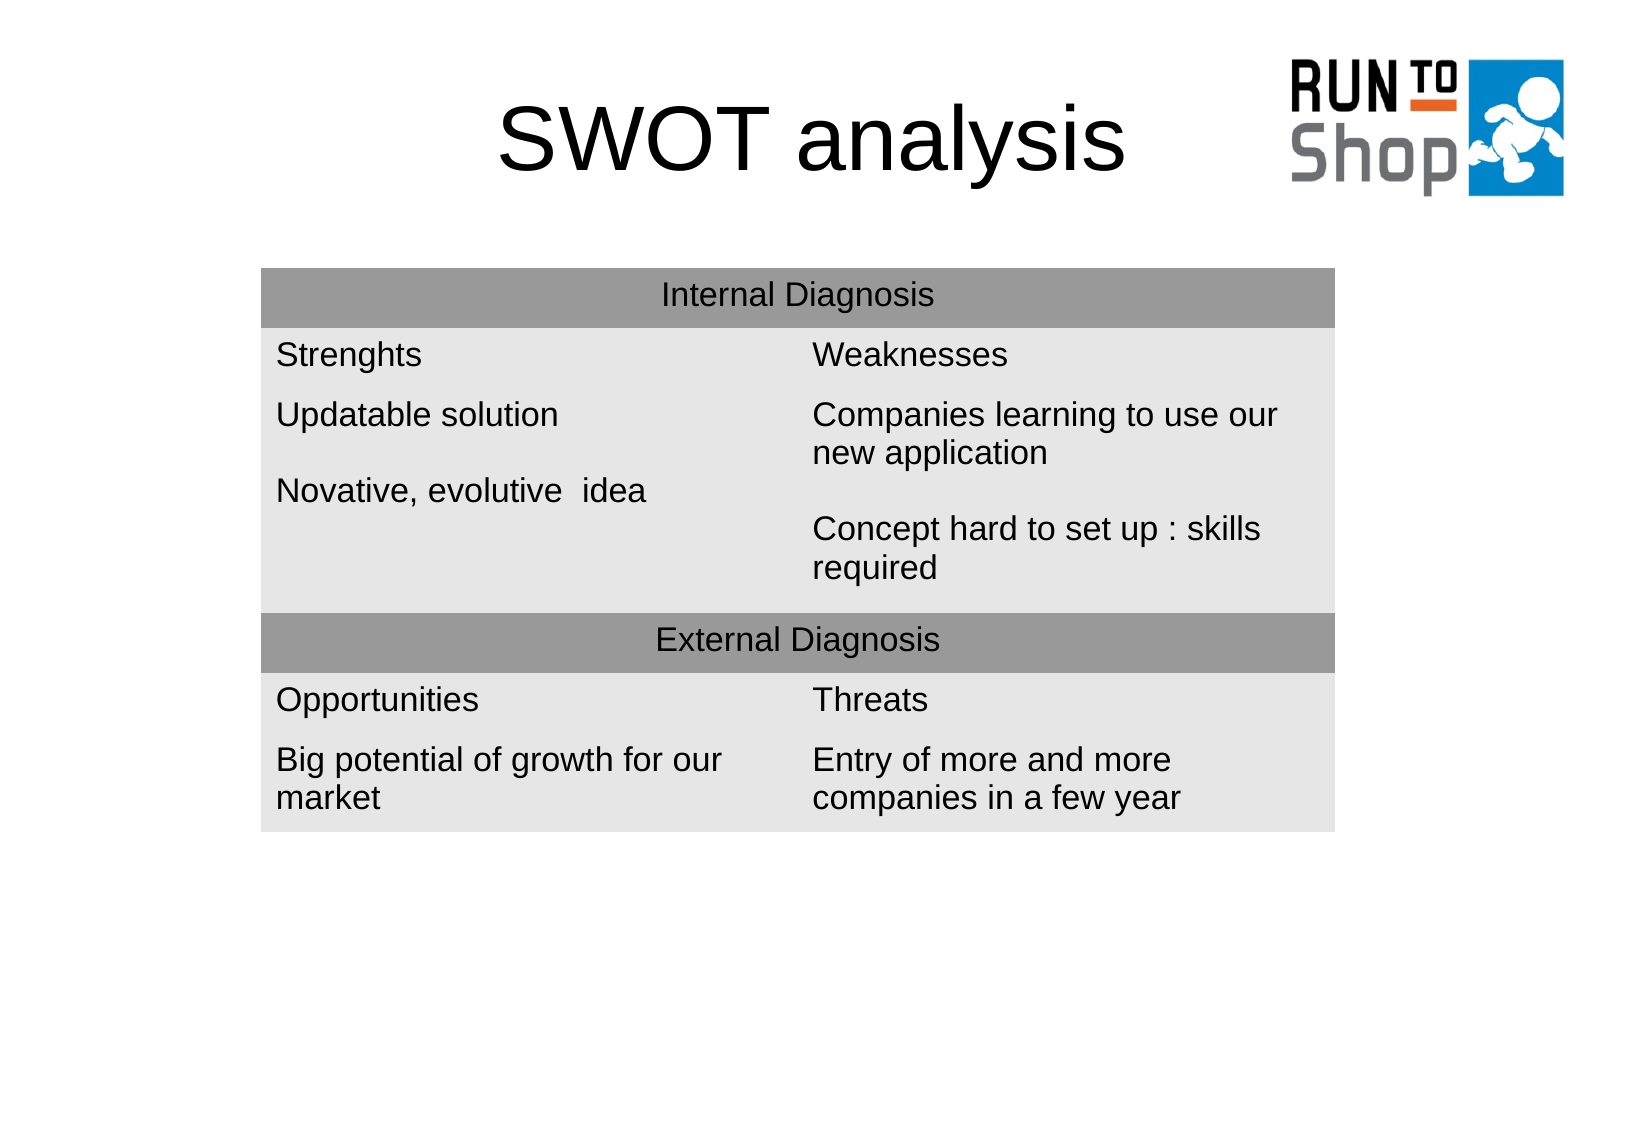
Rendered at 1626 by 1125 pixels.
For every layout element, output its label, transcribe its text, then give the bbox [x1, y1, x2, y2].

picture [1288, 58, 1565, 198]
table_cell Big potential of growth for our market [261, 733, 798, 832]
table_cell Updatable solution Novative, evolutive idea [261, 387, 798, 613]
table_cell Companies learning to use our new application Concept hard to set up : skills required [798, 387, 1335, 613]
table_cell Opportunities [261, 673, 798, 733]
table_cell Weaknesses [798, 328, 1335, 387]
table_cell Entry of more and more companies in a few year [798, 733, 1335, 832]
table_header Internal Diagnosis [261, 268, 1335, 328]
table_cell Strenghts [261, 328, 798, 387]
table_cell External Diagnosis [261, 613, 1335, 673]
title SWOT analysis [81, 44, 1544, 233]
table_cell Threats [798, 673, 1335, 733]
